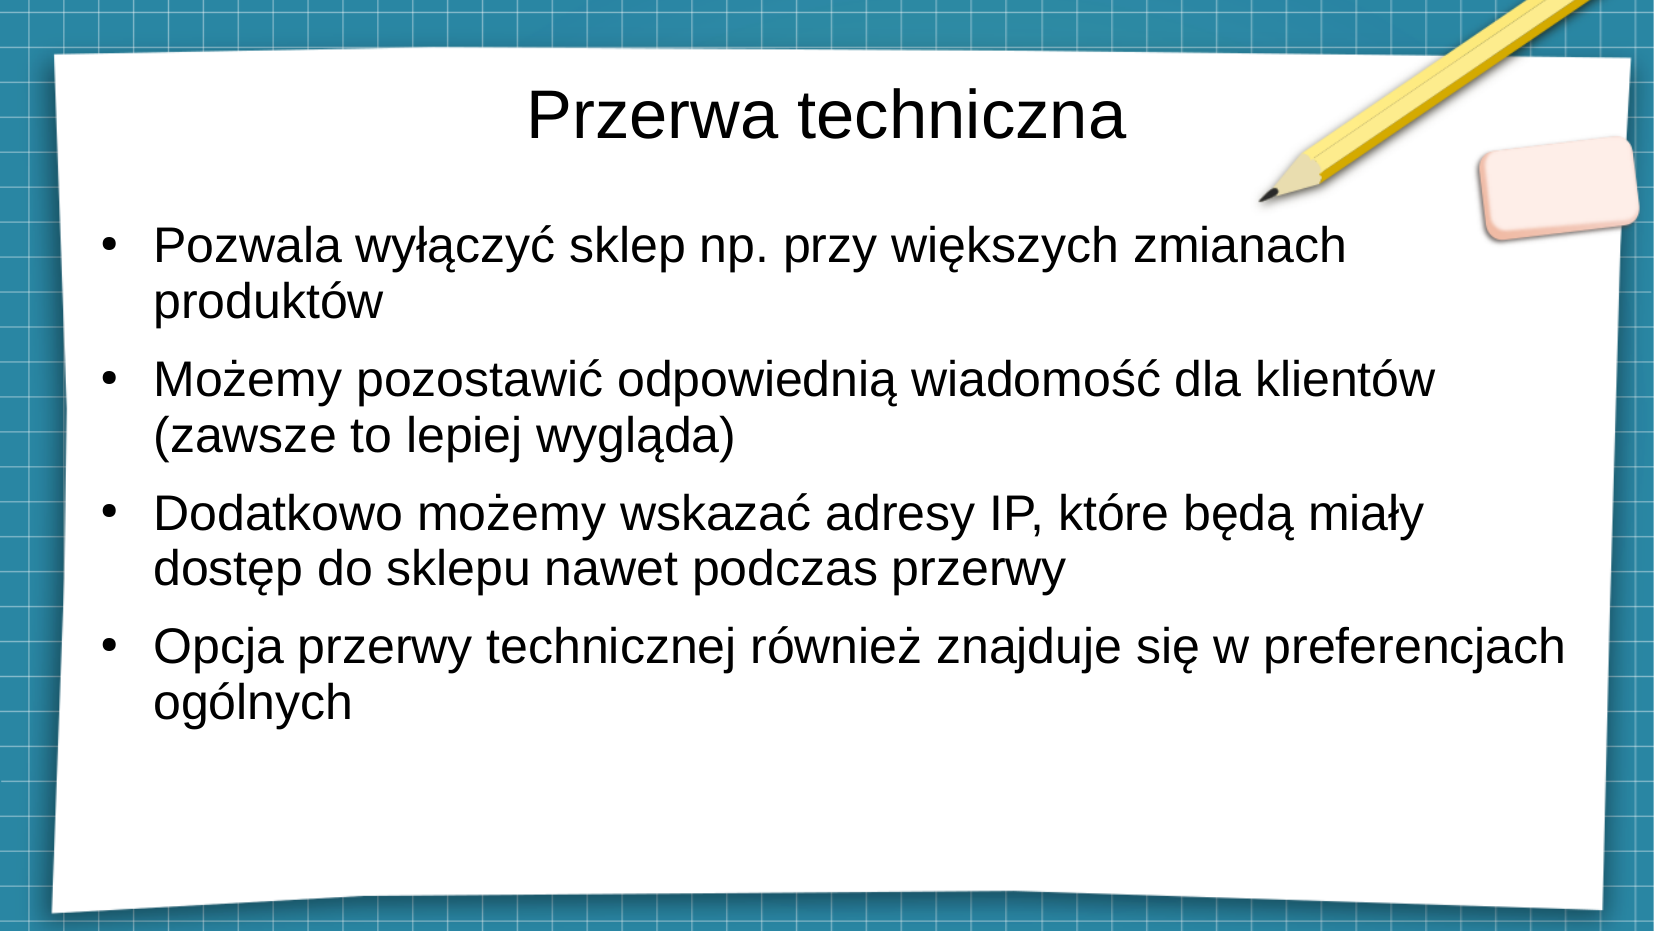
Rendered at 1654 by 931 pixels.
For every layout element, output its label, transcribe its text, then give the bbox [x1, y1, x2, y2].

list Pozwala wyłączyć sklep np. przy większych zmianach produktów Możemy pozostawić odpowiednią wiadomość dla klientów (zawsze to lepiej wygląda) Dodatkowo możemy wskazać adresy IP, które będą miały dostęp do sklepu nawet podczas przerwy Opcja przerwy technicznej również znajduje się w preferencjach ogólnych [82, 217, 1571, 758]
title Przerwa techniczna [82, 37, 1571, 193]
picture [0, 0, 1654, 931]
